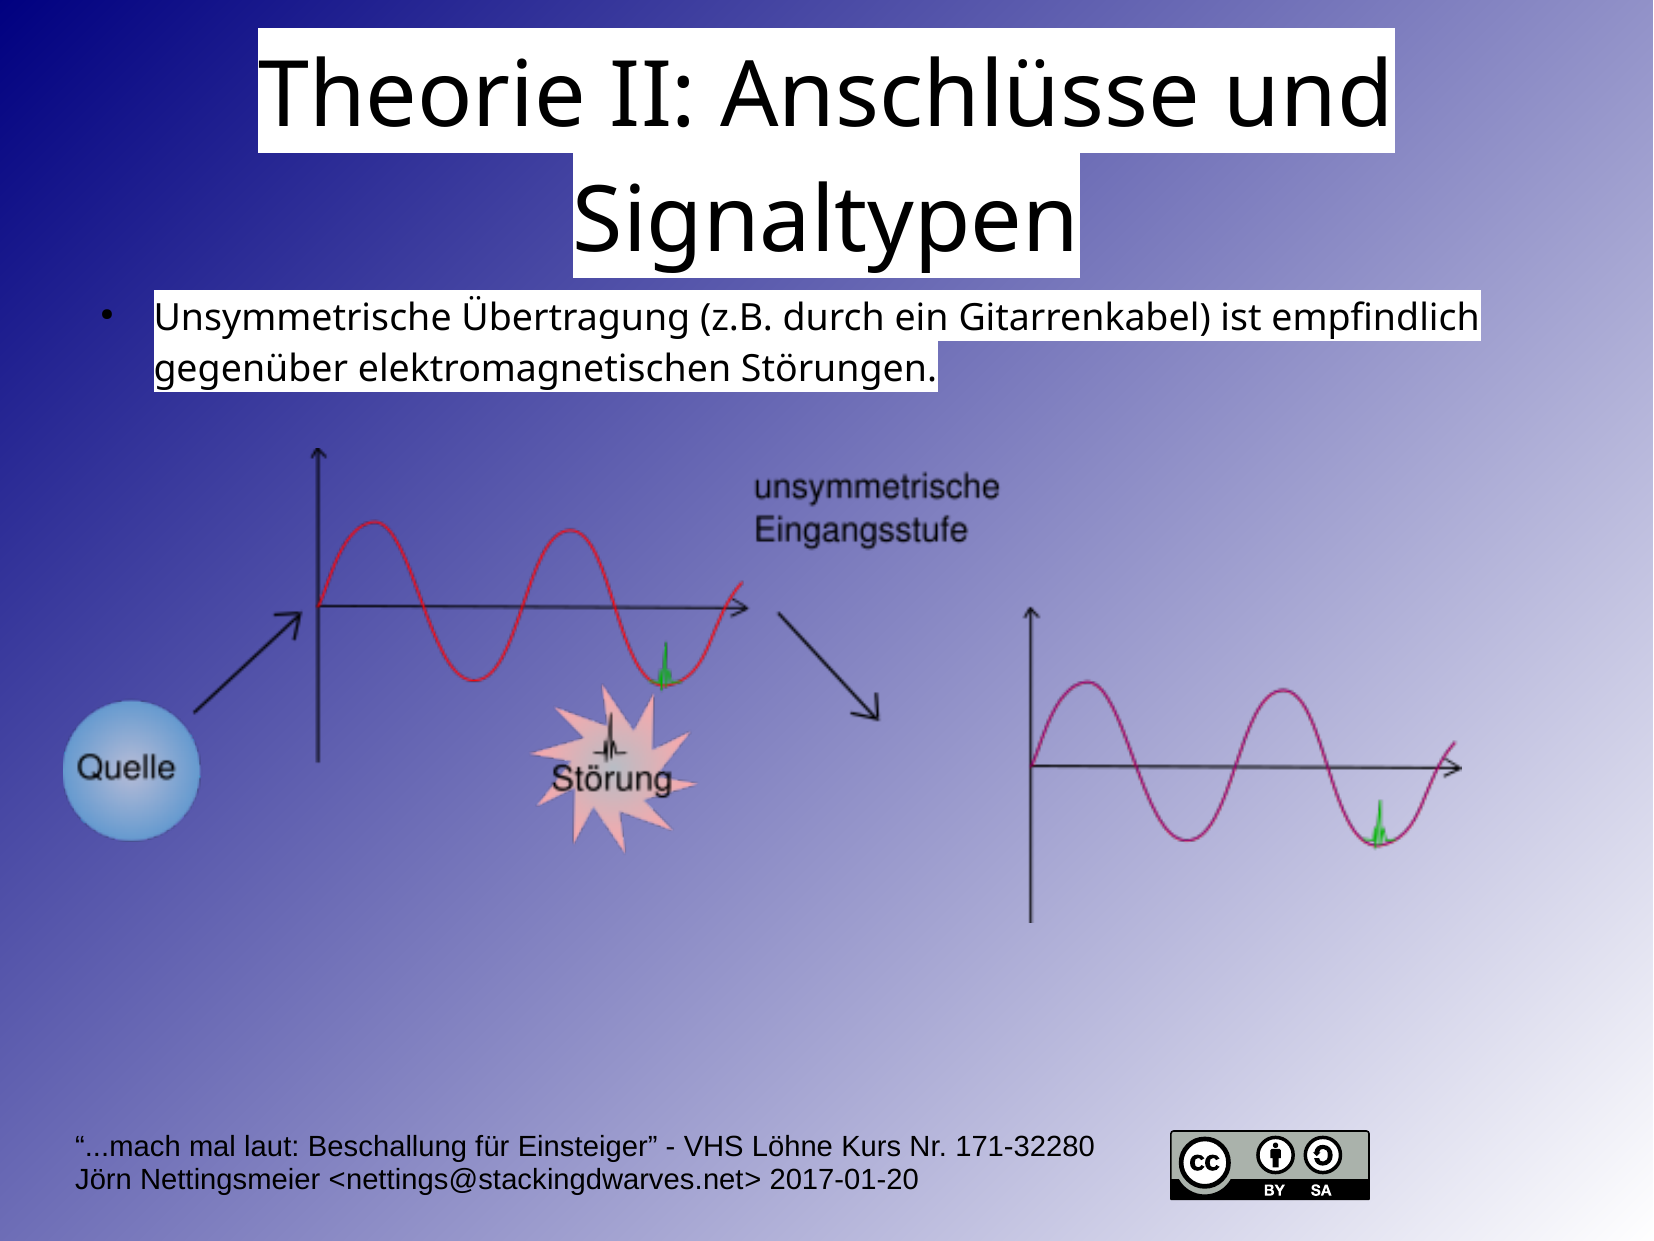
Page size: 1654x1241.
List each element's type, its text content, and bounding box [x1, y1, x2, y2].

title Theorie II: Anschlüsse und Signaltypen [82, 49, 1571, 257]
list Unsymmetrische Übertragung (z.B. durch ein Gitarrenkabel) ist empfindlich gegenüber elektromagnetischen Störungen. [82, 290, 1571, 1010]
picture [63, 448, 1462, 923]
